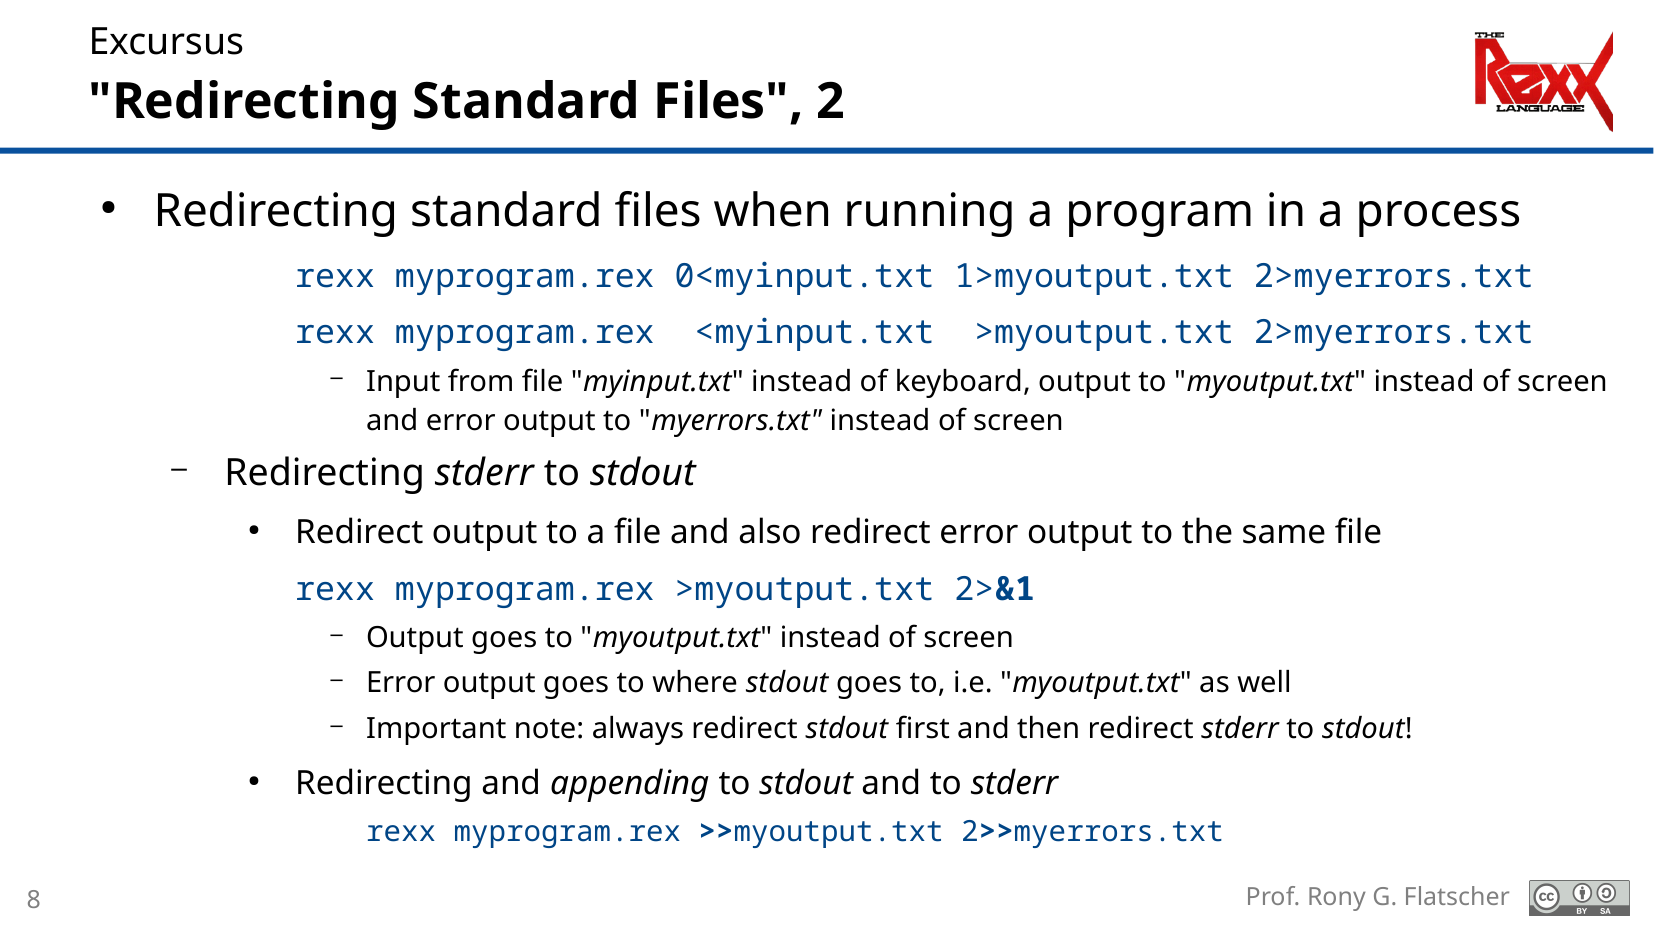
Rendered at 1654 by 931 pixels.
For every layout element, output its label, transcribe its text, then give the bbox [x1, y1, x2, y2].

title Excursus "Redirecting Standard Files", 2 [29, 0, 1654, 148]
list Redirecting standard files when running a program in a process rexx myprogram.rex 0<myinput.txt 1>myoutput.txt 2>myerrors.txt rexx myprogram.rex <myinput.txt >myoutput.txt 2>myerrors.txt Input from file "myinput.txt" instead of keyboard, output to "myoutput.txt" instead of screen and error output to "myerrors.txt" instead of screen Redirecting stderr to stdout Redirect output to a file and also redirect error output to the same file rexx myprogram.rex >myoutput.txt 2>&1 Output goes to "myoutput.txt" instead of screen Error output goes to where stdout goes to, i.e. "myoutput.txt" as well Important note: always redirect stdout first and then redirect stderr to stdout! Redirecting and appending to stdout and to stderr rexx myprogram.rex >>myoutput.txt 2>>myerrors.txt [82, 177, 1610, 857]
